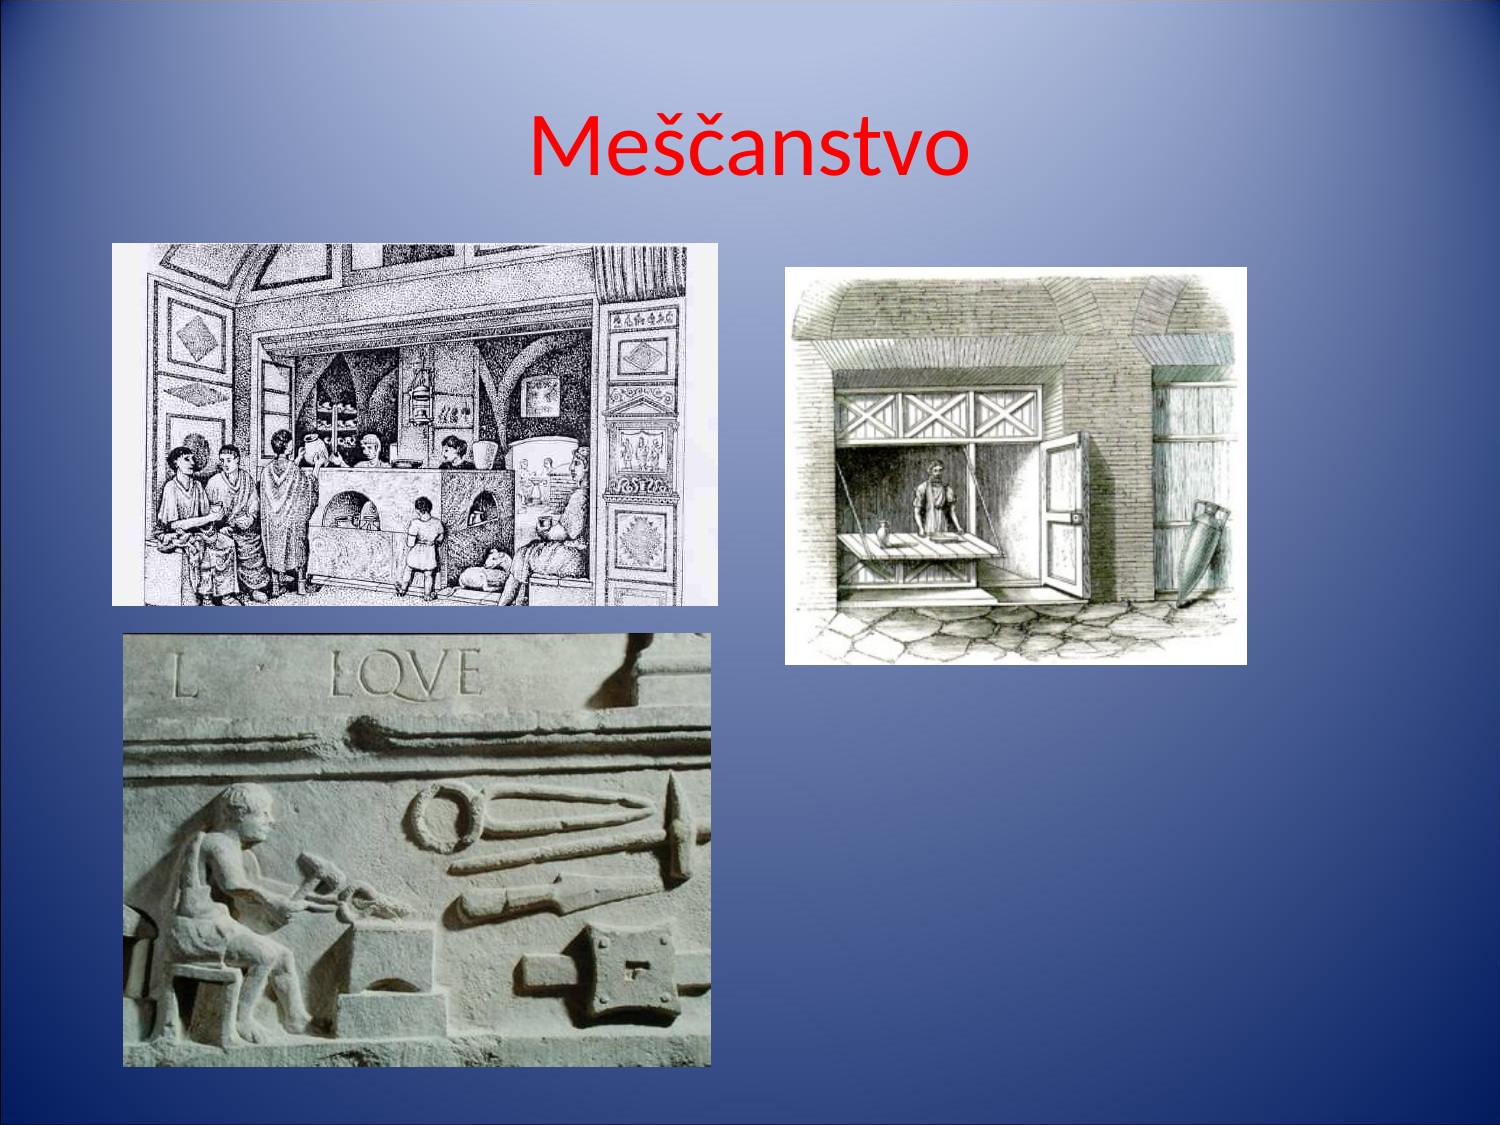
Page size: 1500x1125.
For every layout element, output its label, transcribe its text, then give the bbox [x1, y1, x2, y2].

title Meščanstvo [75, 45, 1425, 233]
picture [0, 0, 1500, 1125]
